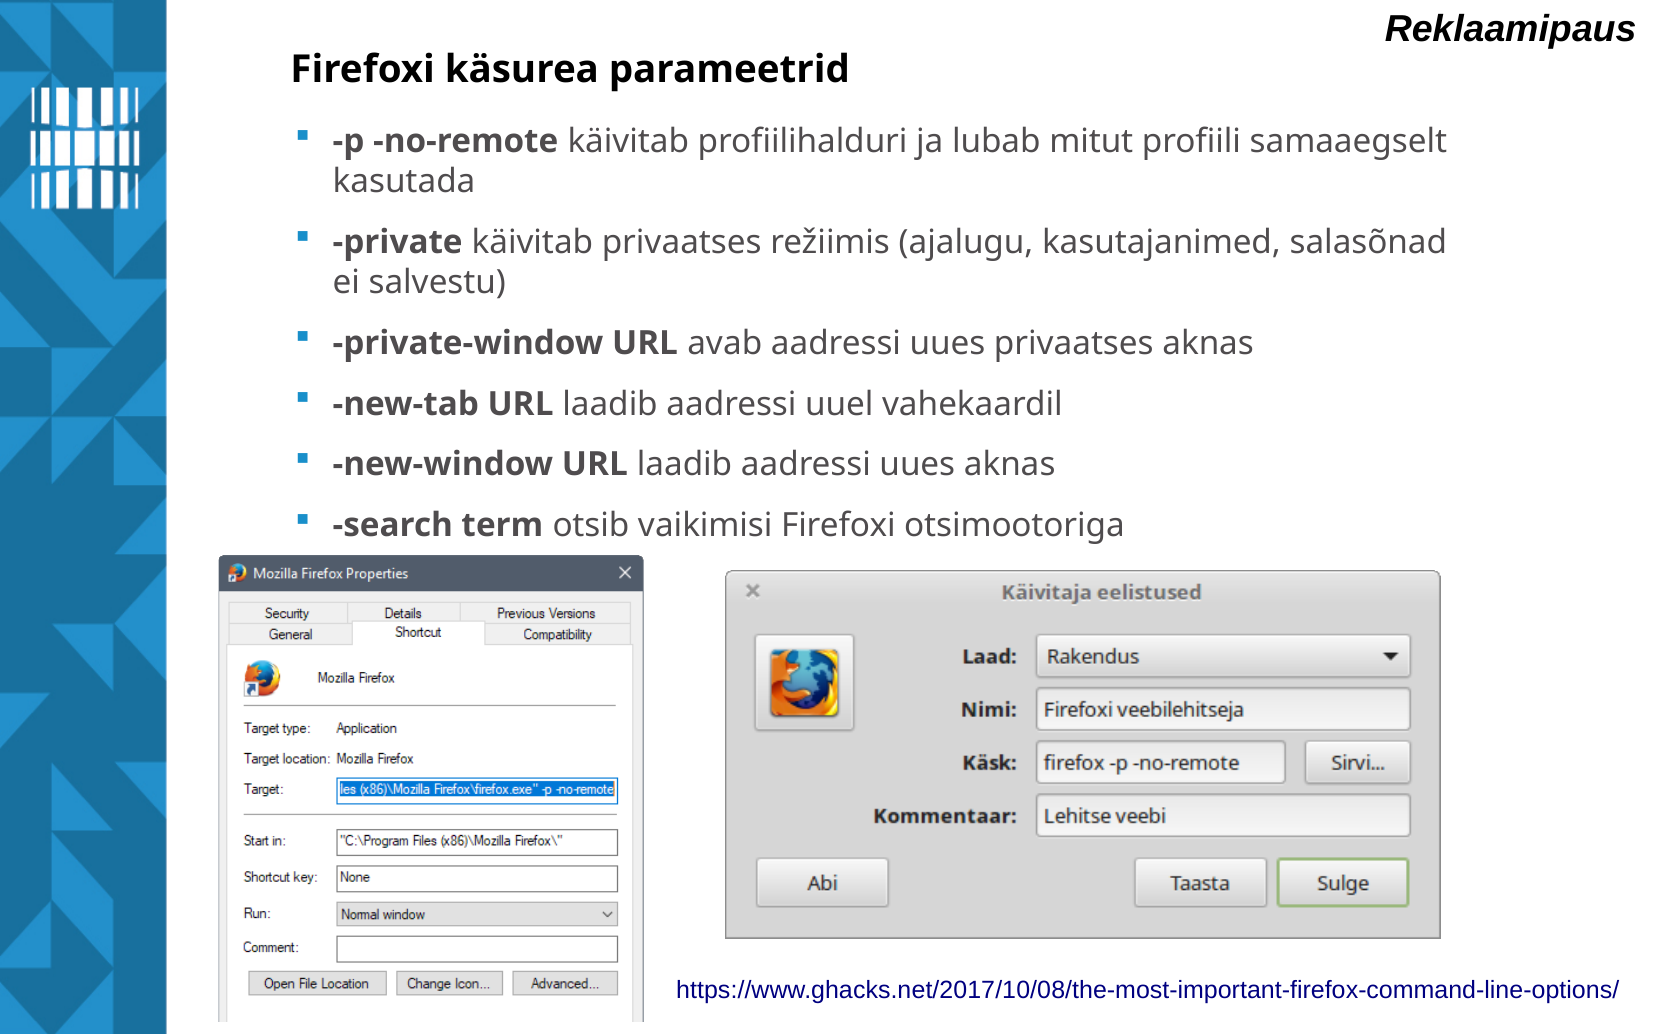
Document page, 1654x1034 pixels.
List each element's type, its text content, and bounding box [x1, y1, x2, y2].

list Firefoxi käsurea parameetrid [290, 41, 1487, 95]
picture [218, 555, 644, 1022]
list -p -no-remote käivitab profiilihalduri ja lubab mitut profiili samaaegselt kasutada -private käivitab privaatses režiimis (ajalugu, kasutajanimed, salasõnad ei salvestu) -private-window URL avab aadressi uues privaatses aknas -new-tab URL laadib aadressi uuel vahekaardil -new-window URL laadib aadressi uues aknas -search term otsib vaikimisi Firefoxi otsimootoriga [280, 112, 1477, 556]
text_box https://www.ghacks.net/2017/10/08/the-most-important-firefox-command-line-options/ [661, 968, 1654, 1012]
picture [42, 108, 132, 208]
picture [725, 570, 1441, 939]
